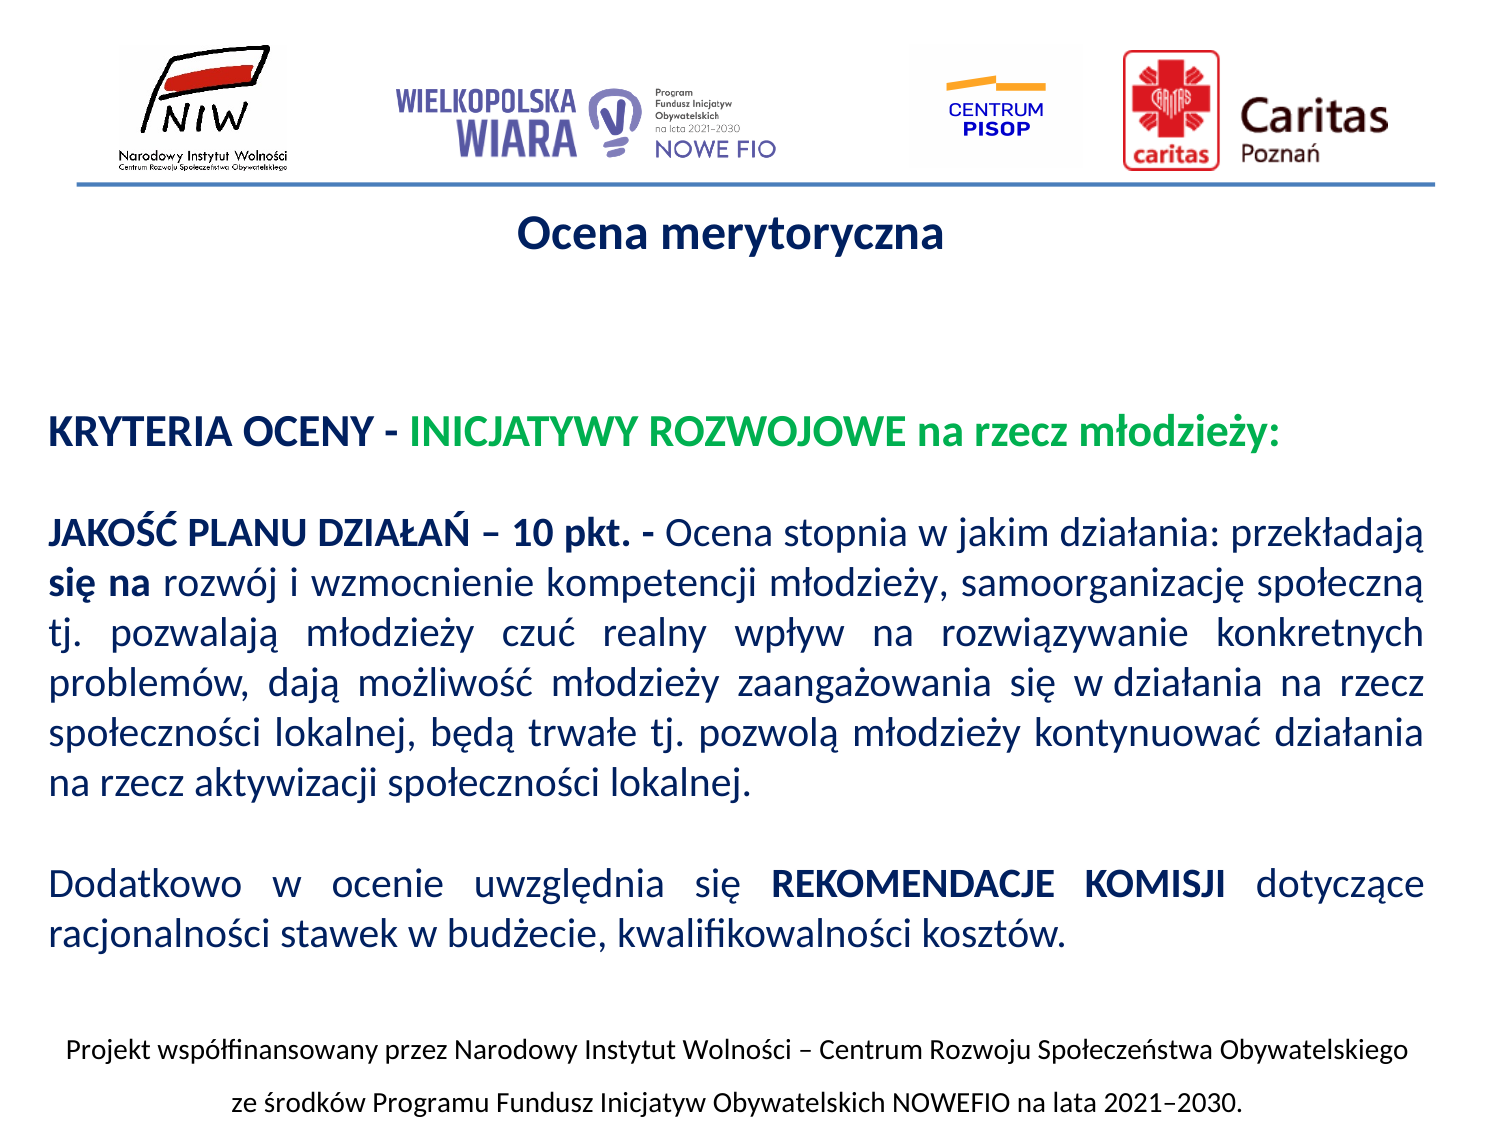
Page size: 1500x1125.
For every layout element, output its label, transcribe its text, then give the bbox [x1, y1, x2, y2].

text_box Ocena merytoryczna [318, 199, 1145, 261]
subtitle KRYTERIA OCENY - INICJATYWY ROZWOJOWE na rzecz młodzieży: JAKOŚĆ PLANU DZIAŁAŃ – 10 pkt. - Ocena stopnia w jakim działania: przekładają się na rozwój i wzmocnienie kompetencji młodzieży, samoorganizację społeczną tj. pozwalają młodzieży czuć realny wpływ na rozwiązywanie konkretnych problemów, dają możliwość młodzieży zaangażowania się w działania na rzecz społeczności lokalnej, będą trwałe tj. pozwolą młodzieży kontynuować działania na rzecz aktywizacji społeczności lokalnej. Dodatkowo w ocenie uwzględnia się REKOMENDACJE KOMISJI dotyczące racjonalności stawek w budżecie, kwalifikowalności kosztów. [48, 391, 1426, 965]
